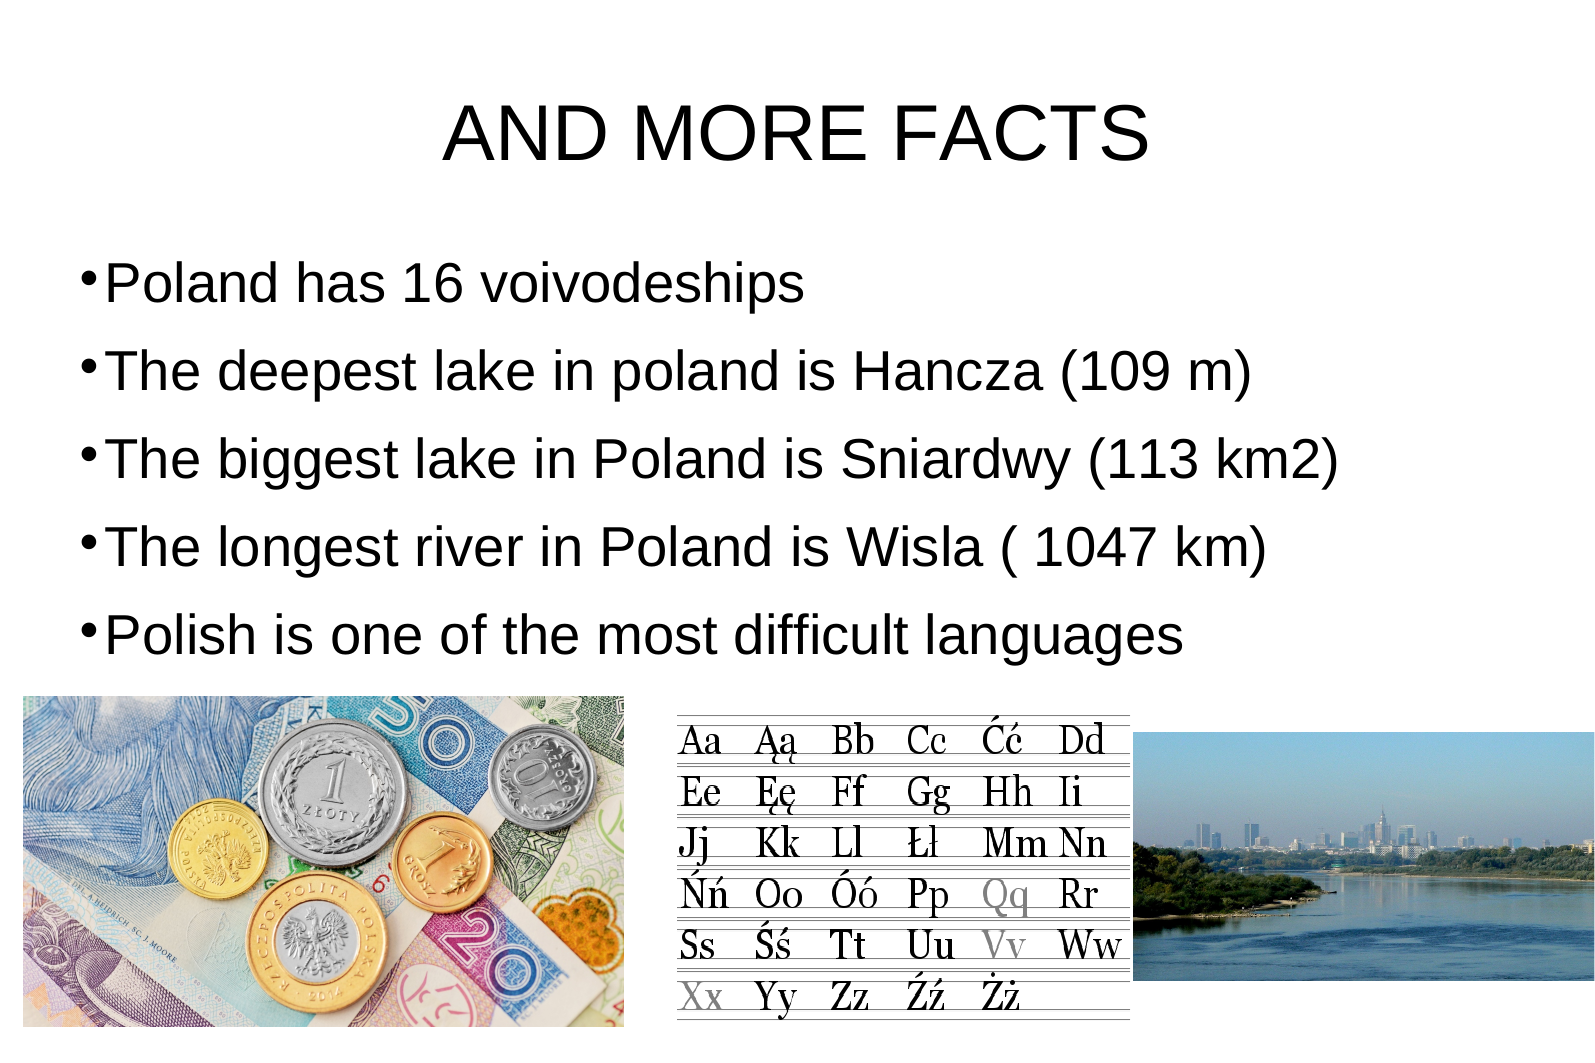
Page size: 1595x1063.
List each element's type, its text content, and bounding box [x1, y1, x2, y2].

picture [673, 708, 1595, 1028]
list Poland has 16 voivodeships The deepest lake in poland is Hancza (109 m) The biggest lake in Poland is Sniardwy (113 km2) The longest river in Poland is Wisla ( 1047 km) Polish is one of the most difficult languages [79, 248, 1515, 951]
title AND MORE FACTS [79, 42, 1515, 220]
picture [23, 696, 624, 1027]
